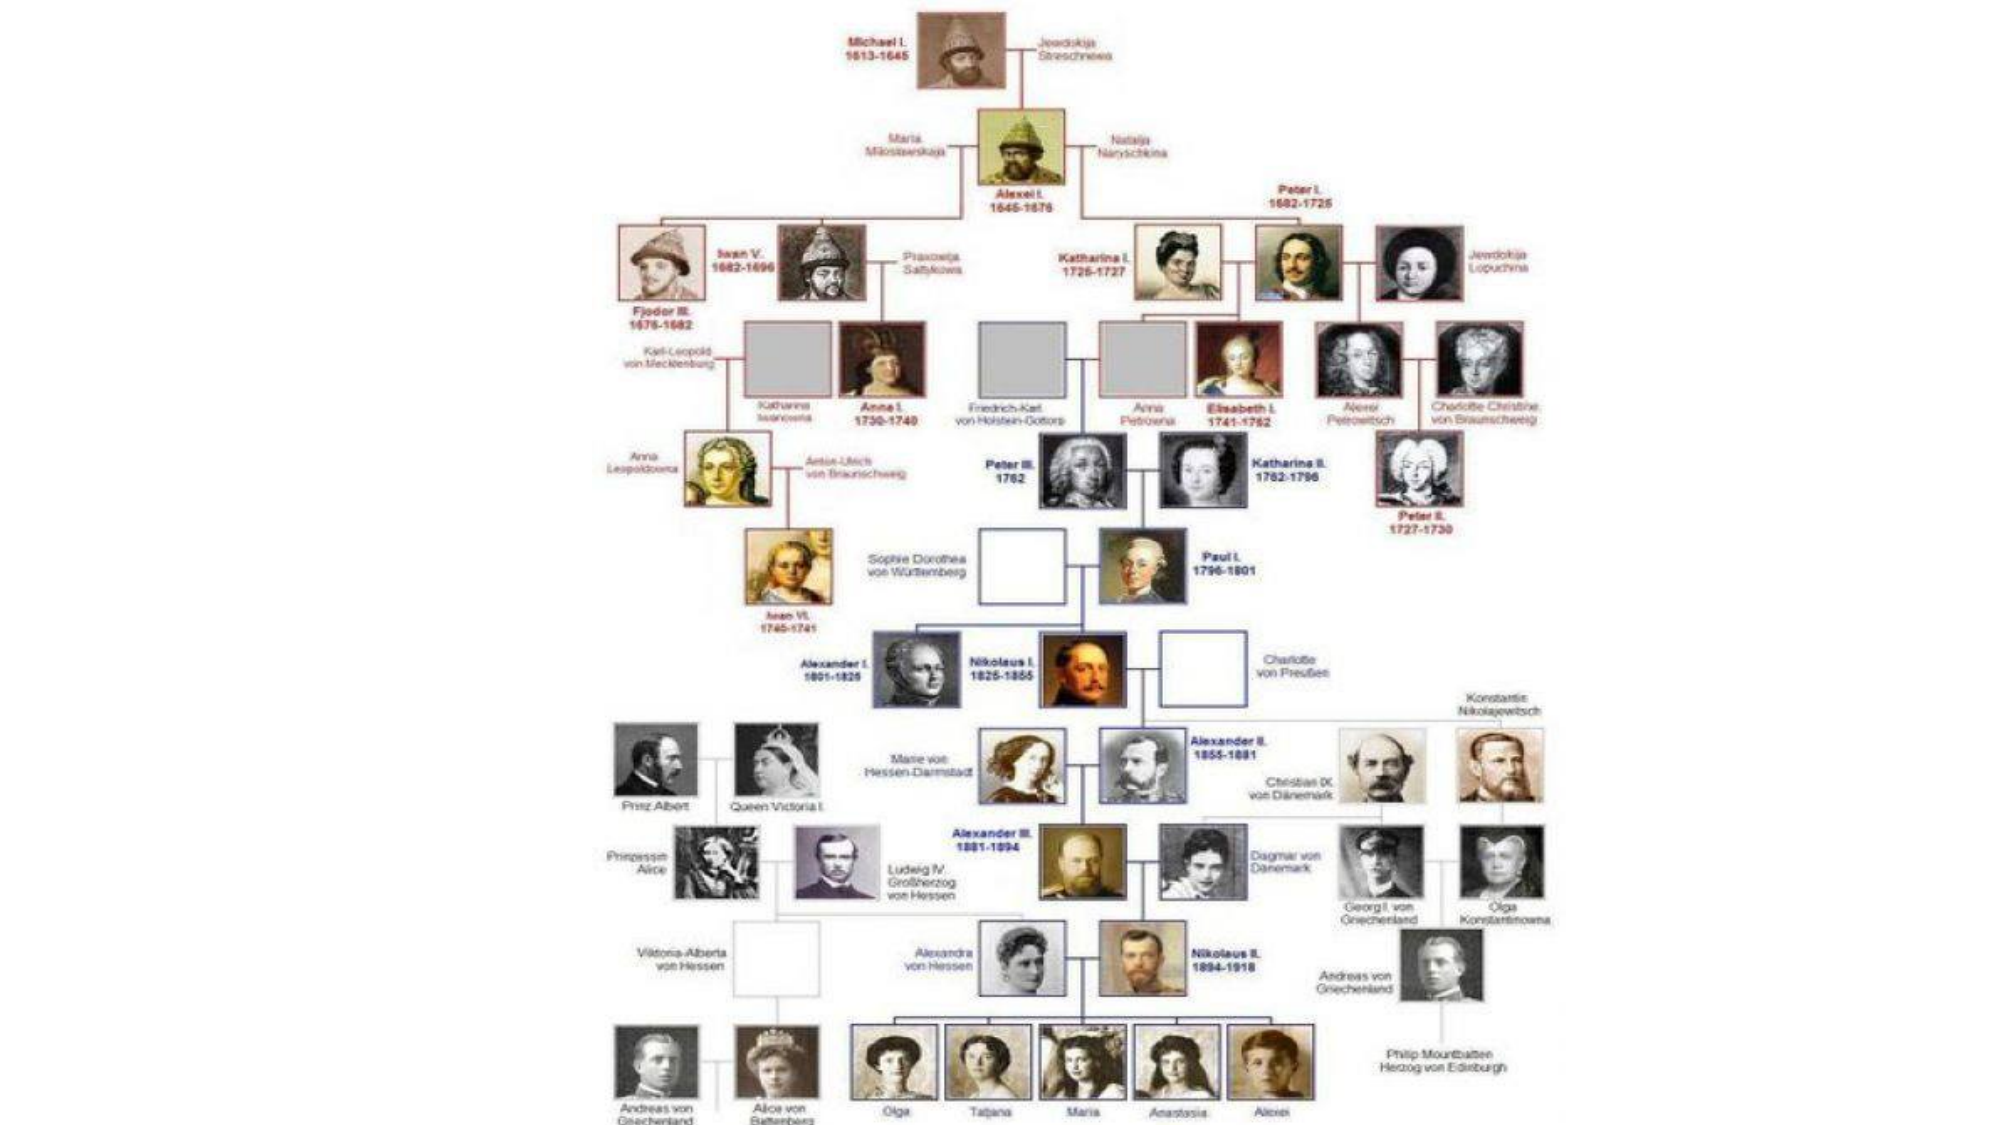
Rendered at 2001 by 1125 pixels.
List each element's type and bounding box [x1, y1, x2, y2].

picture [592, 0, 1566, 1125]
